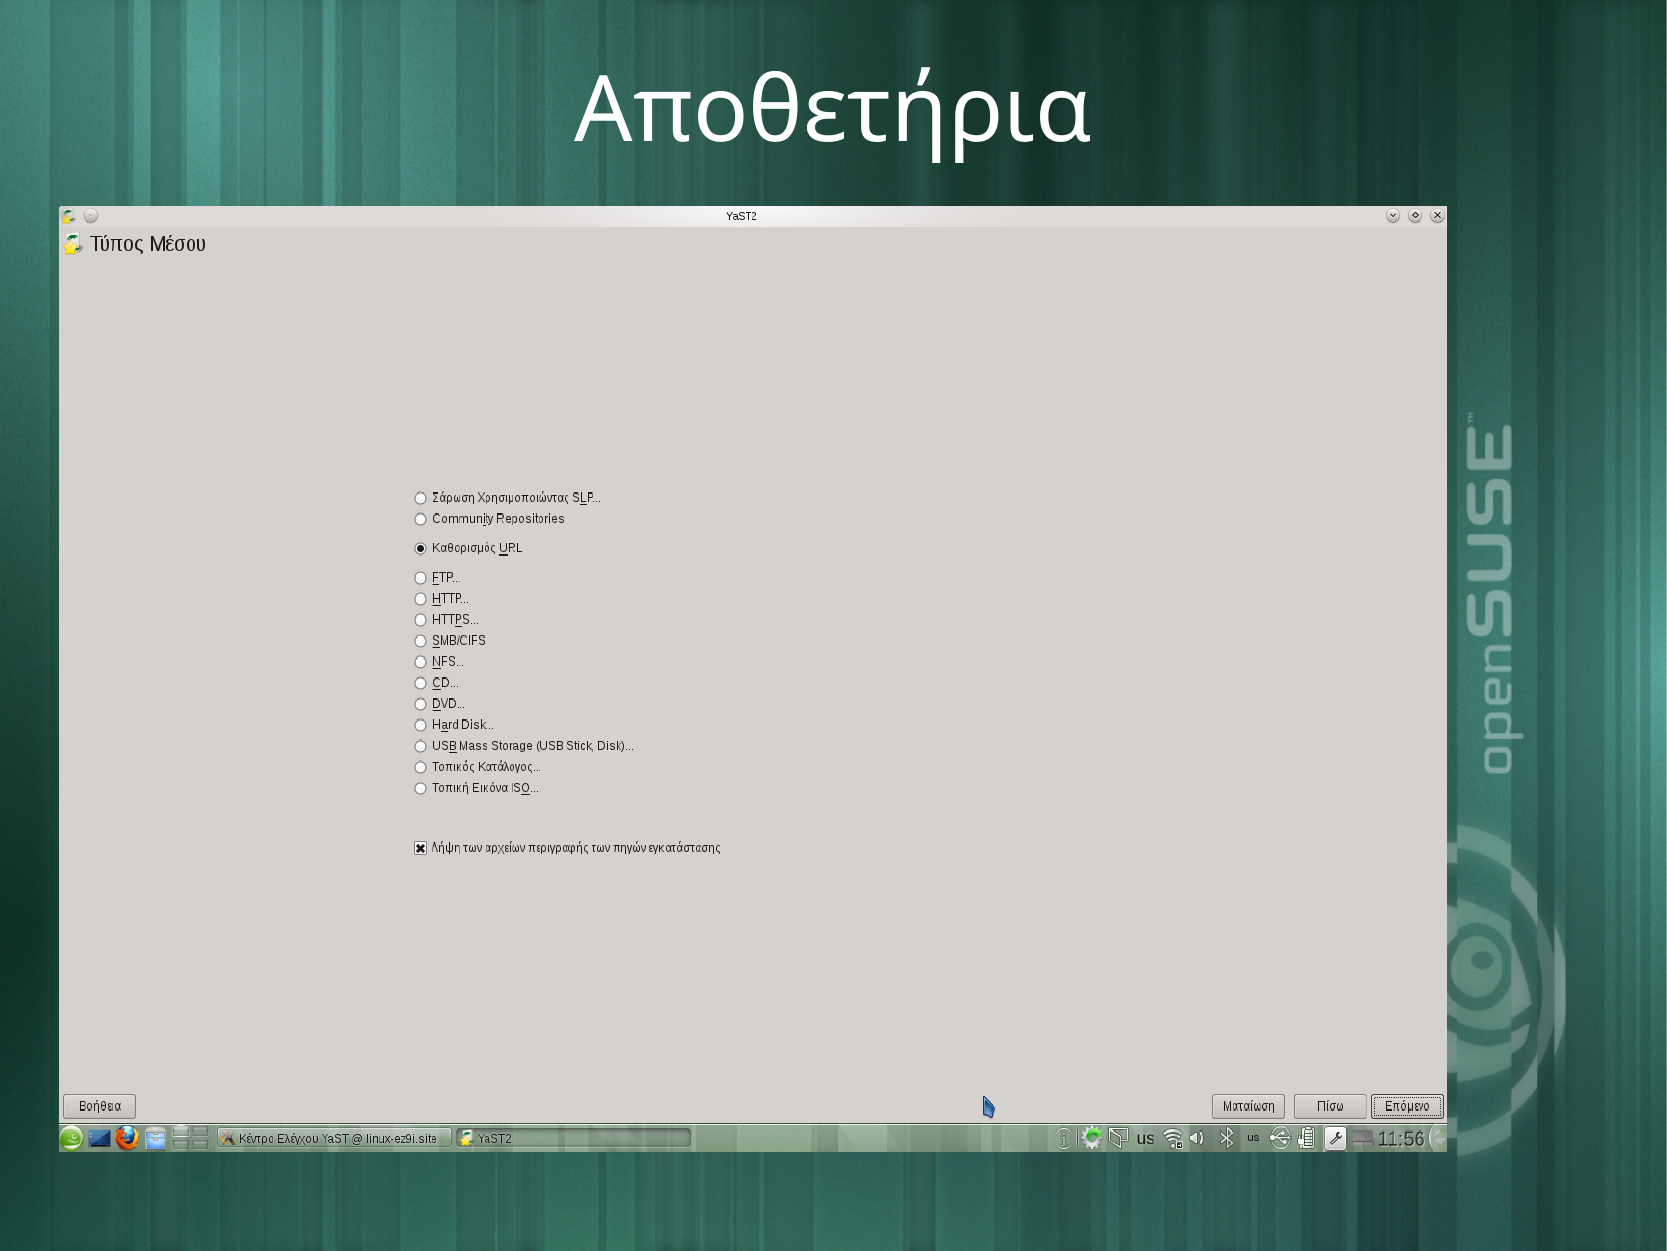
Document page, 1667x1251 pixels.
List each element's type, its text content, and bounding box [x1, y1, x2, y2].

picture [0, 0, 1667, 1251]
title Αποθετήρια [40, 50, 1627, 271]
list [38, 295, 1625, 1196]
